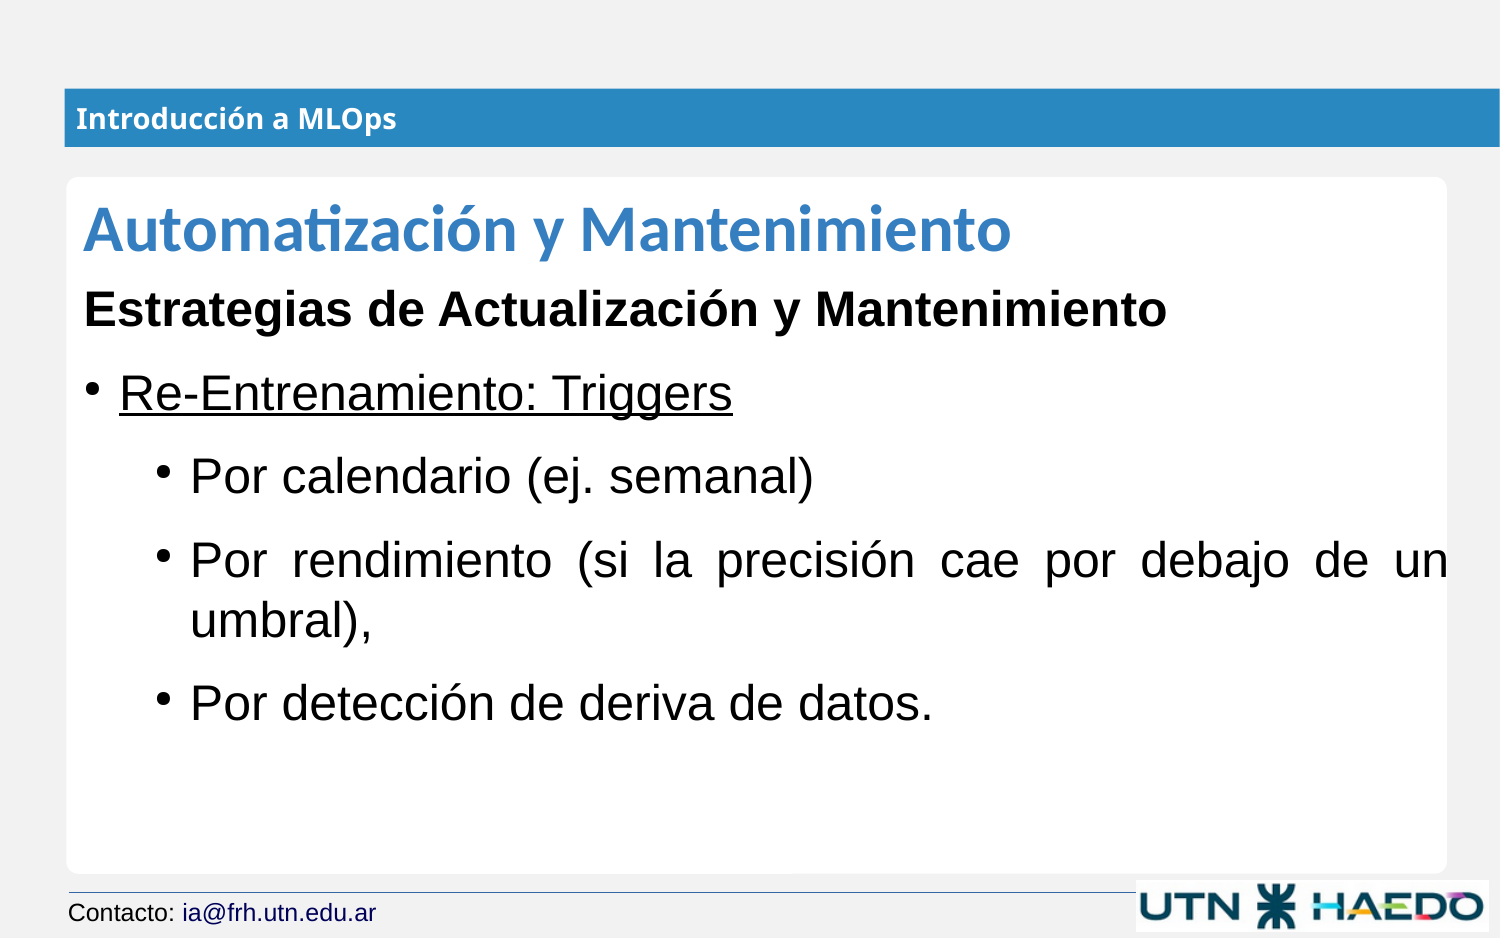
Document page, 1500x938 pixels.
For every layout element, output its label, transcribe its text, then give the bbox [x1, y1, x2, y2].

text_box Automatización y Mantenimiento Estrategias de Actualización y Mantenimiento Re-Entrenamiento: Triggers Por calendario (ej. semanal) Por rendimiento (si la precisión cae por debajo de un umbral), Por detección de deriva de datos. [68, 177, 1465, 874]
picture [1136, 880, 1489, 932]
text_box Introducción a MLOps [64, 88, 1500, 147]
